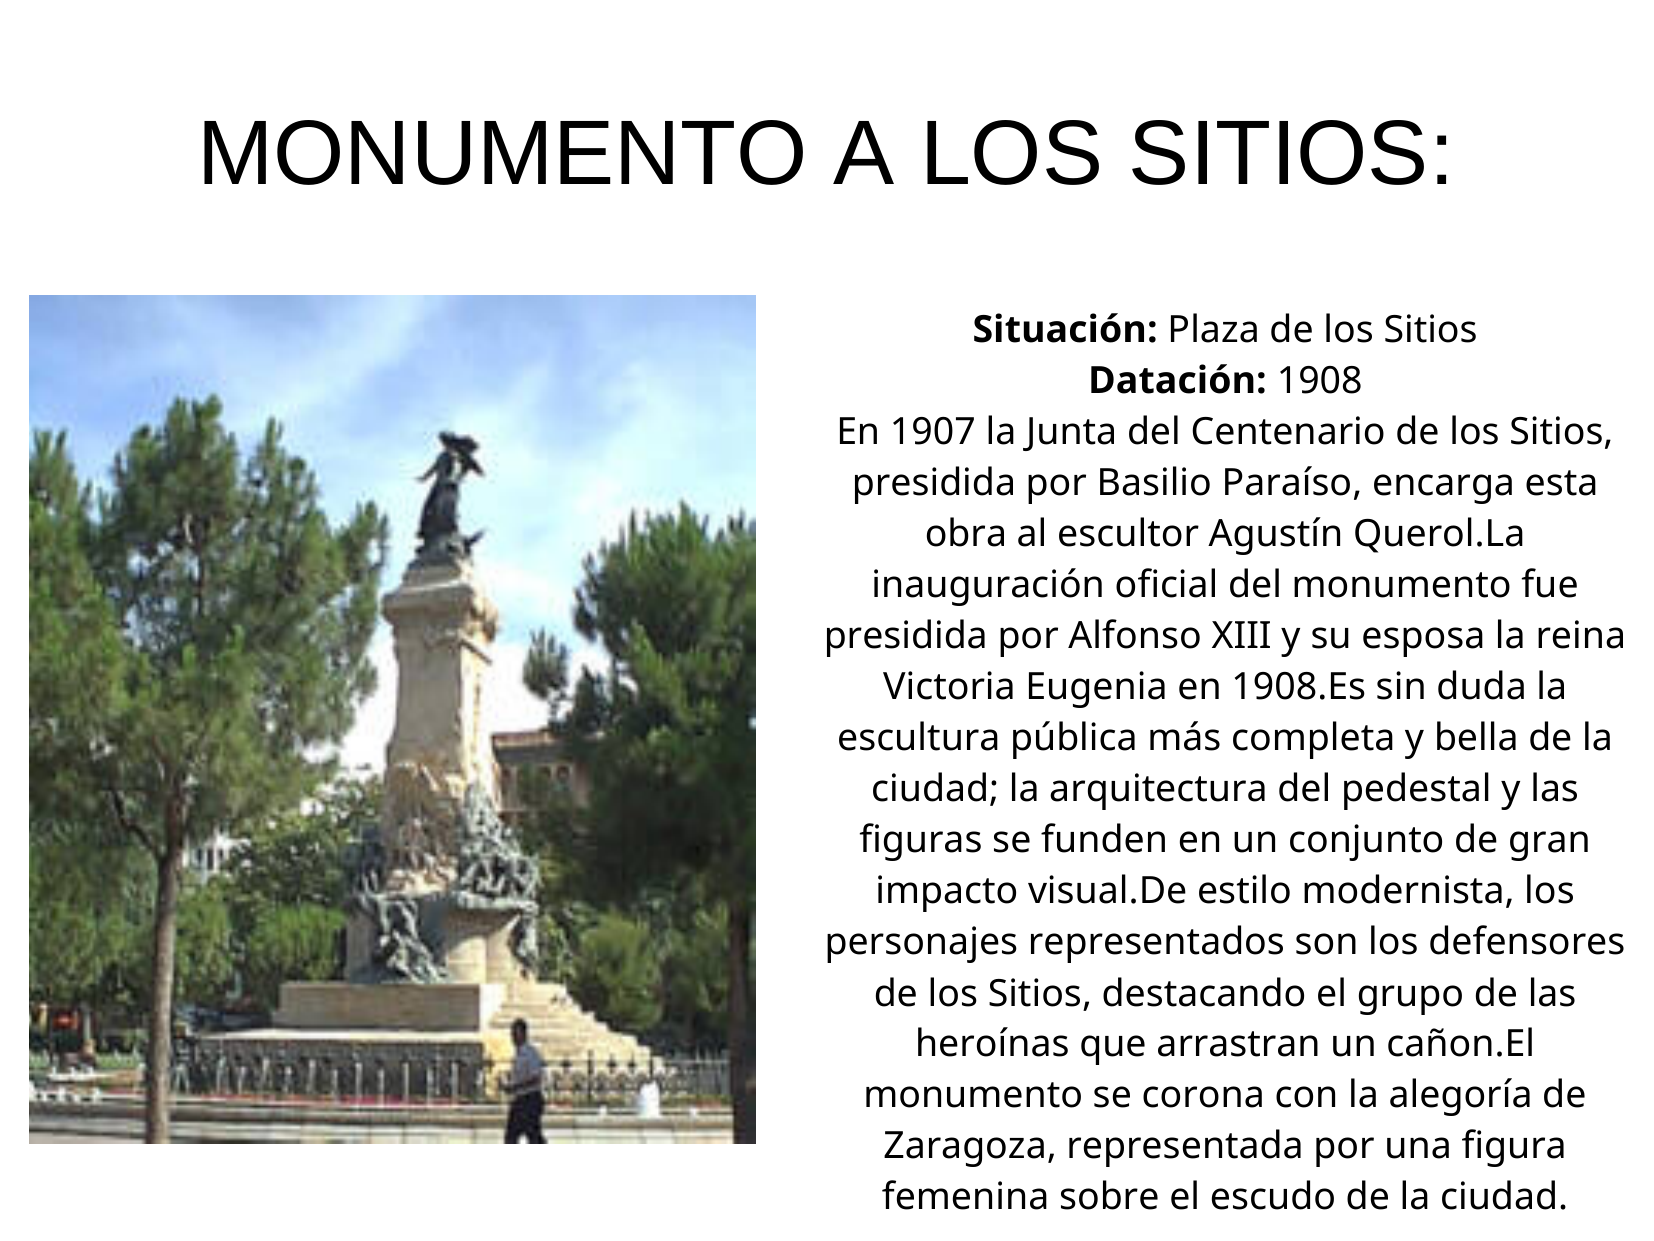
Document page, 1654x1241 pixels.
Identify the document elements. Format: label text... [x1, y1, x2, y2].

text_box Situación: Plaza de los Sitios Datación: 1908 En 1907 la Junta del Centenario de los Sitios, presidida por Basilio Paraíso, encarga esta obra al escultor Agustín Querol.La inauguración oficial del monumento fue presidida por Alfonso XIII y su esposa la reina Victoria Eugenia en 1908.Es sin duda la escultura pública más completa y bella de la ciudad; la arquitectura del pedestal y las figuras se funden en un conjunto de gran impacto visual.De estilo modernista, los personajes representados son los defensores de los Sitios, destacando el grupo de las heroínas que arrastran un cañon.El monumento se corona con la alegoría de Zaragoza, representada por una figura femenina sobre el escudo de la ciudad. [797, 295, 1654, 1241]
title MONUMENTO A LOS SITIOS: [82, 49, 1571, 257]
picture [29, 295, 756, 1144]
